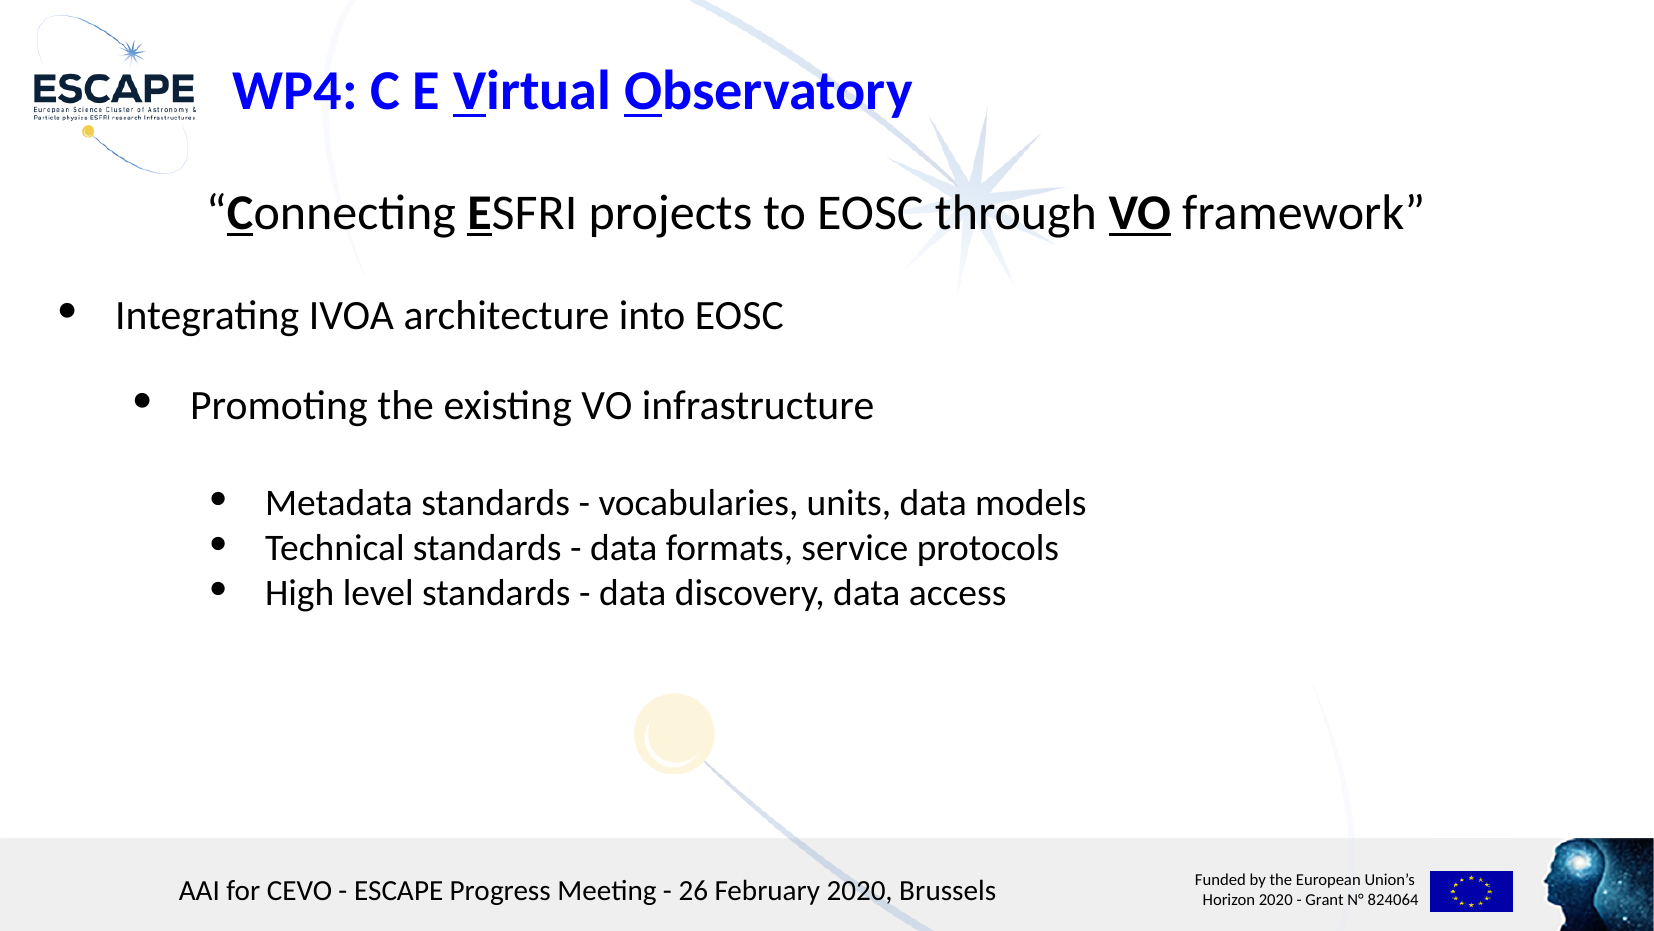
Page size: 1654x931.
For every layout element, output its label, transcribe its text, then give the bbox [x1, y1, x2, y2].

title WP4: C E Virtual Observatory [221, 21, 1540, 162]
list “Connecting ESFRI projects to EOSC through VO framework” Integrating IVOA architecture into EOSC Promoting the existing VO infrastructure Metadata standards - vocabularies, units, data models Technical standards - data formats, service protocols High level standards - data discovery, data access [28, 173, 1603, 863]
picture [0, 0, 1654, 931]
